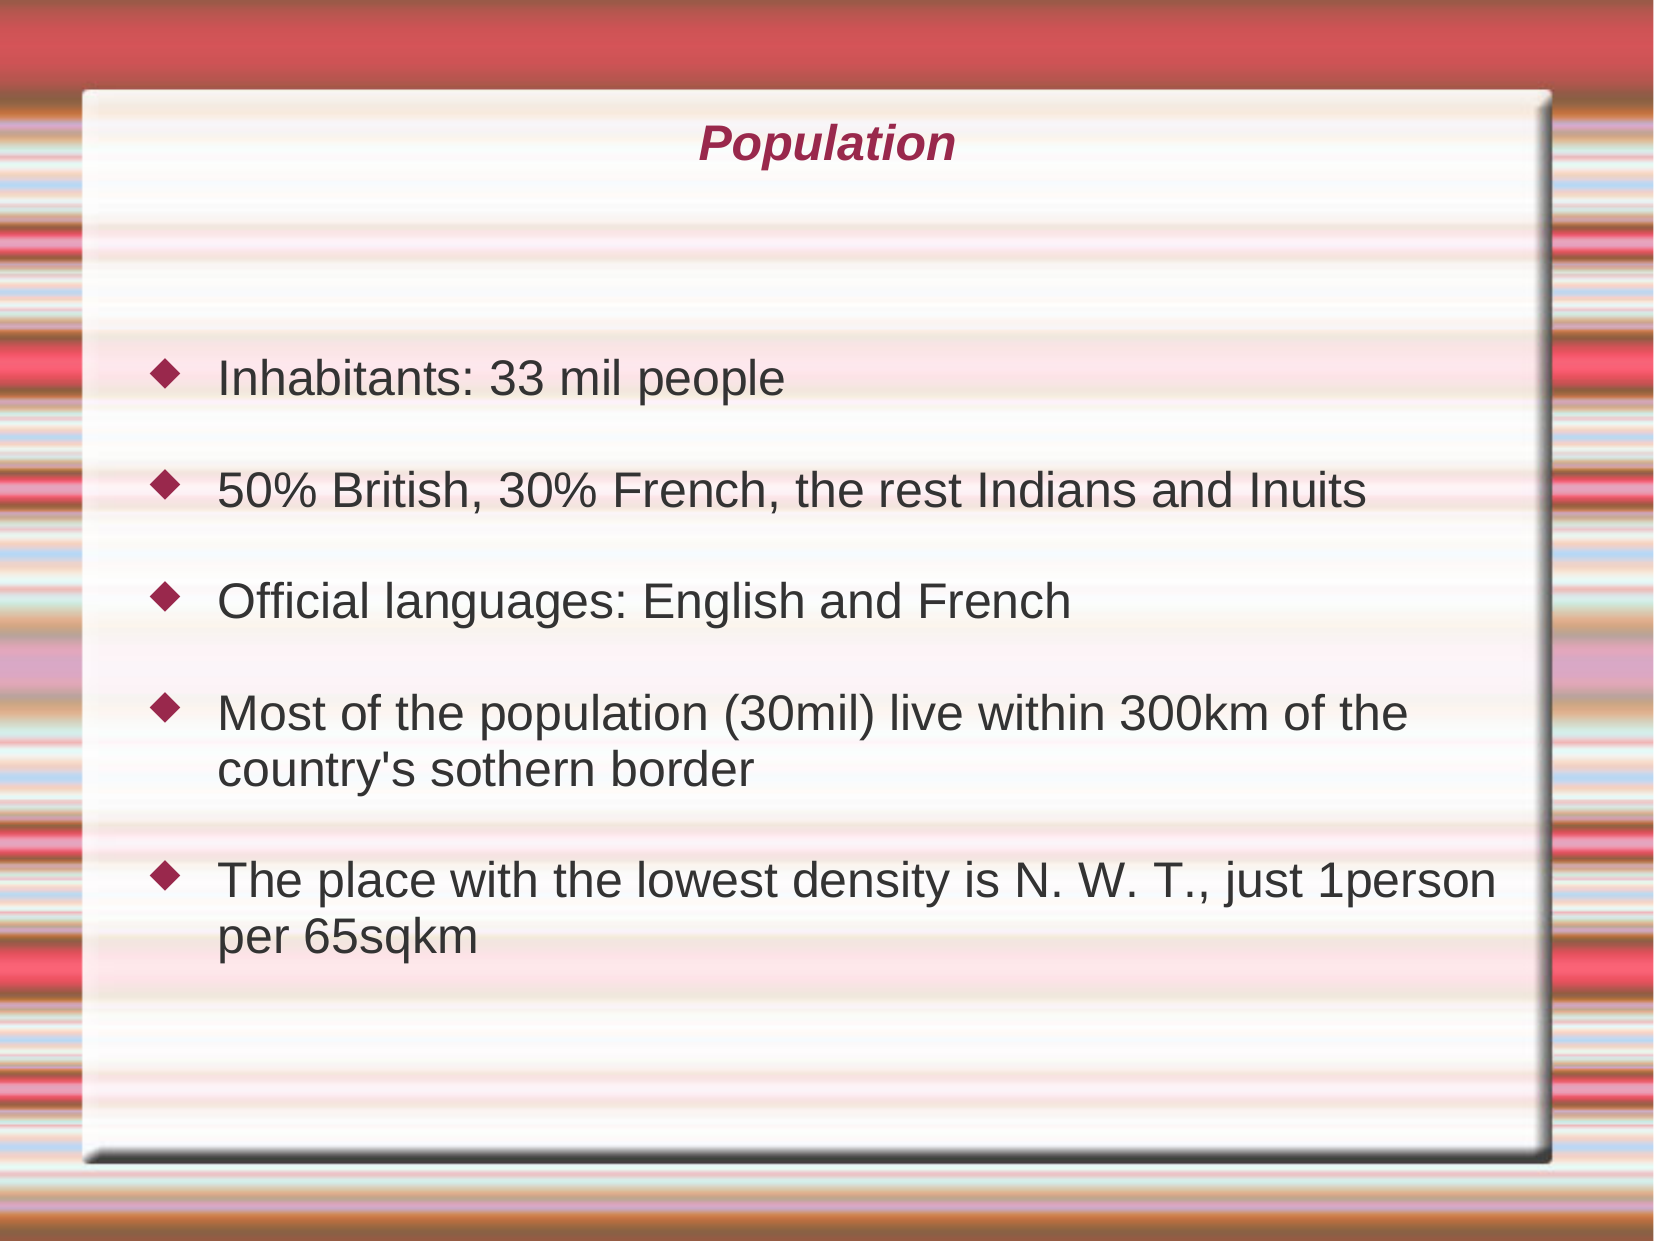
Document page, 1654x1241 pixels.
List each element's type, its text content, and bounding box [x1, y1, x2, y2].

list Inhabitants: 33 mil people 50% British, 30% French, the rest Indians and Inuits Official languages: English and French Most of the population (30mil) live within 300km of the country's sothern border The place with the lowest density is N. W. T., just 1person per 65sqkm [134, 350, 1516, 1132]
title Population [121, 50, 1534, 237]
picture [0, 0, 1654, 1241]
